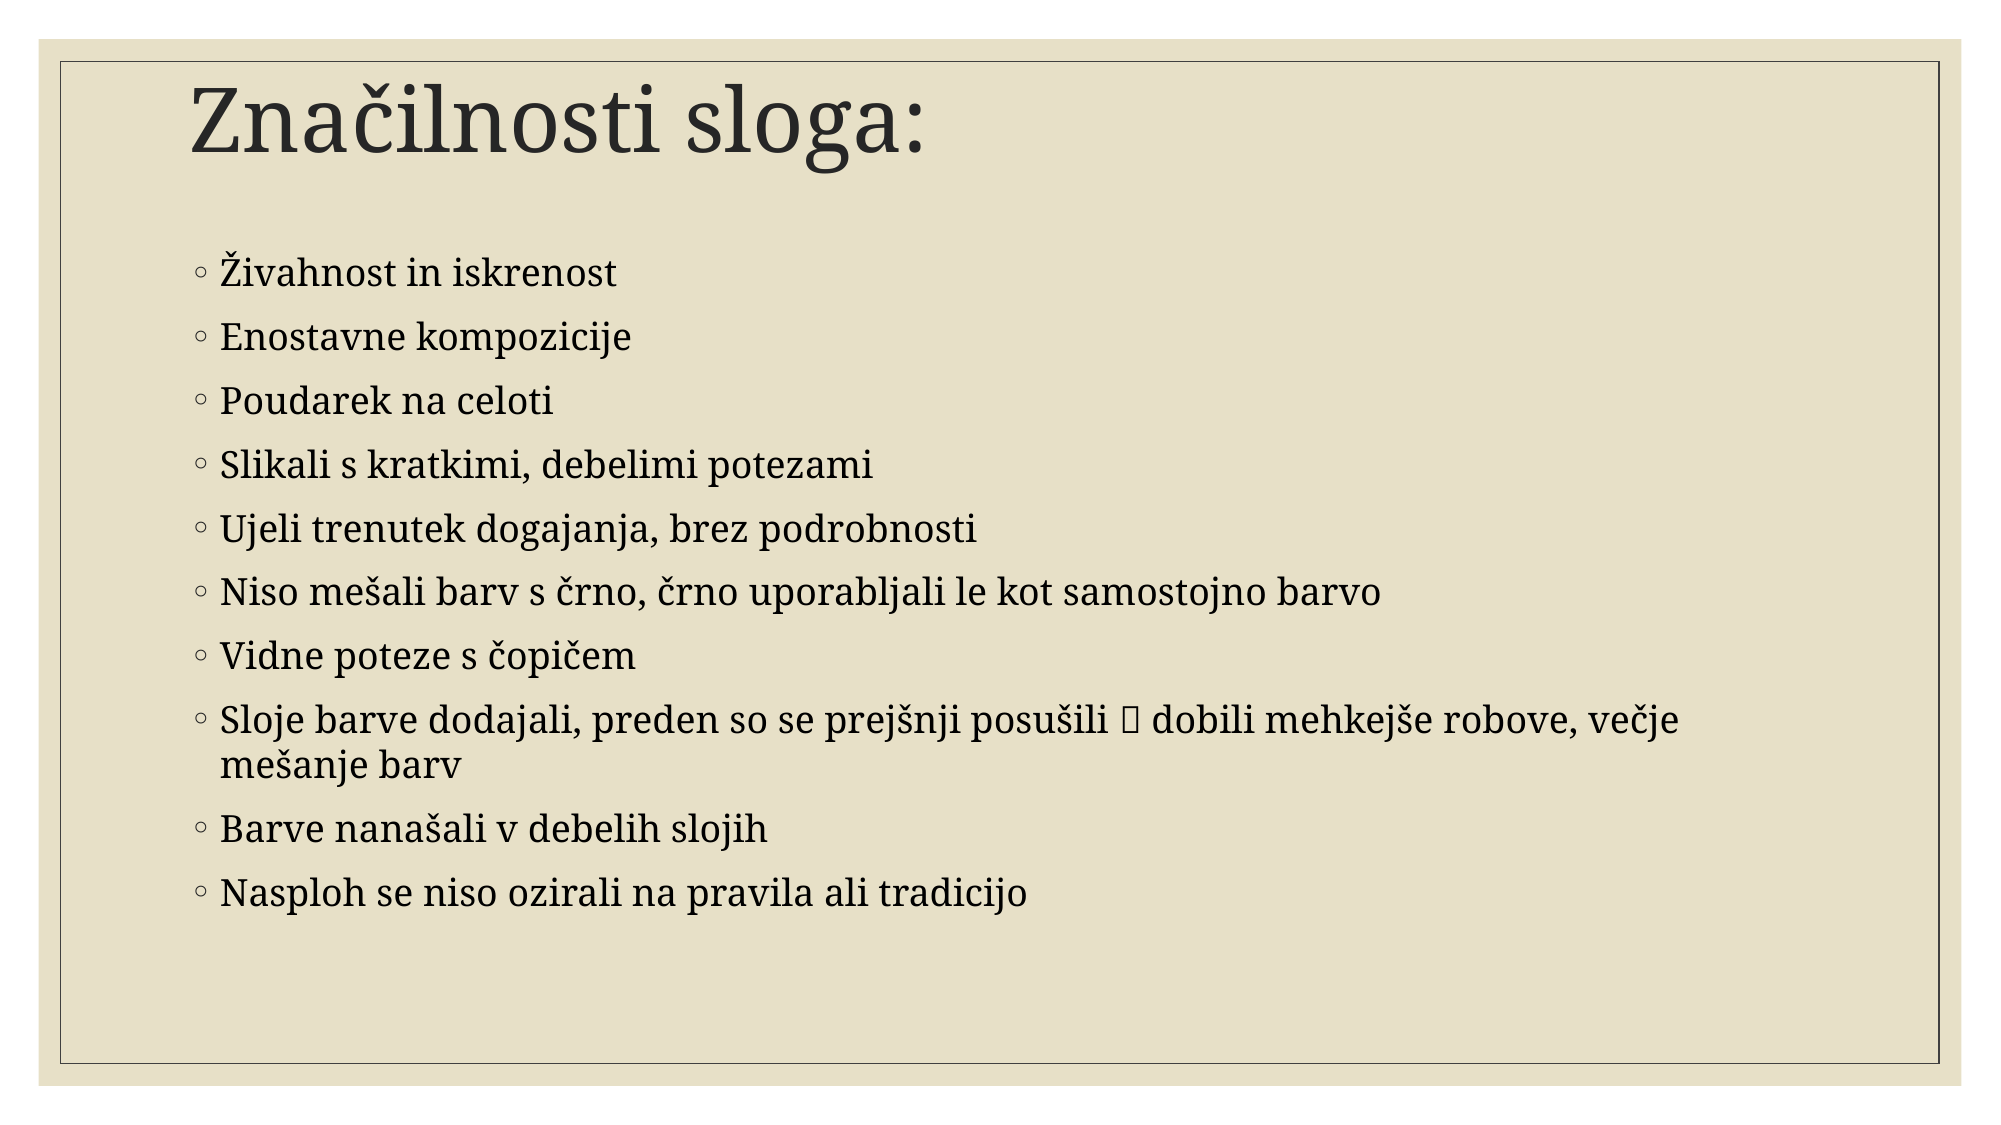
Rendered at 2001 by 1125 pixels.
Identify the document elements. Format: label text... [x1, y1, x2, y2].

title Značilnosti sloga: [174, 64, 1825, 241]
list Živahnost in iskrenost Enostavne kompozicije Poudarek na celoti Slikali s kratkimi, debelimi potezami Ujeli trenutek dogajanja, brez podrobnosti Niso mešali barv s črno, črno uporabljali le kot samostojno barvo Vidne poteze s čopičem Sloje barve dodajali, preden so se prejšnji posušili  dobili mehkejše robove, večje mešanje barv Barve nanašali v debelih slojih Nasploh se niso ozirali na pravila ali tradicijo [174, 241, 1825, 991]
